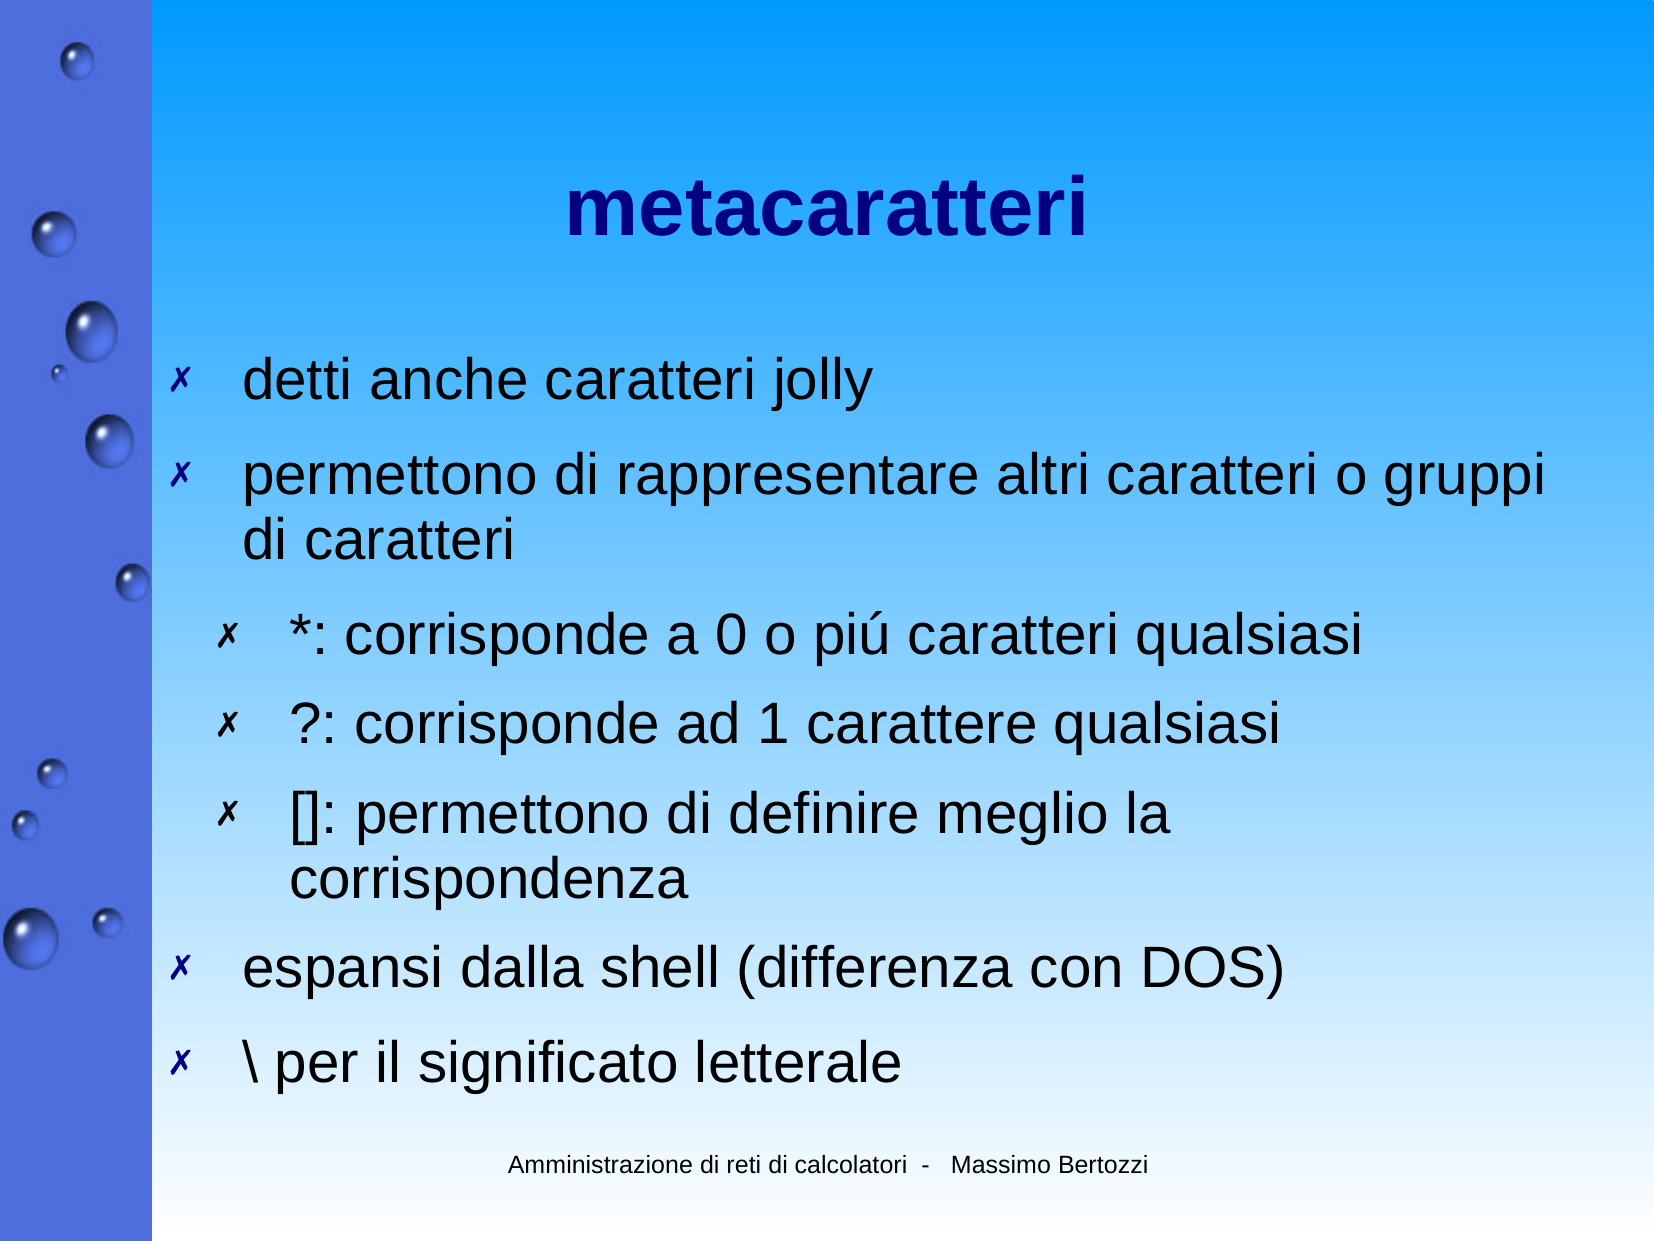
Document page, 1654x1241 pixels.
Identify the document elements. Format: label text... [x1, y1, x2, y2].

list detti anche caratteri jolly permettono di rappresentare altri caratteri o gruppi di caratteri *: corrisponde a 0 o piú caratteri qualsiasi ?: corrisponde ad 1 carattere qualsiasi []: permettono di definire meglio la corrispondenza espansi dalla shell (differenza con DOS) \ per il significato letterale [159, 346, 1572, 1128]
title metacaratteri [121, 102, 1534, 311]
picture [0, 0, 152, 1241]
